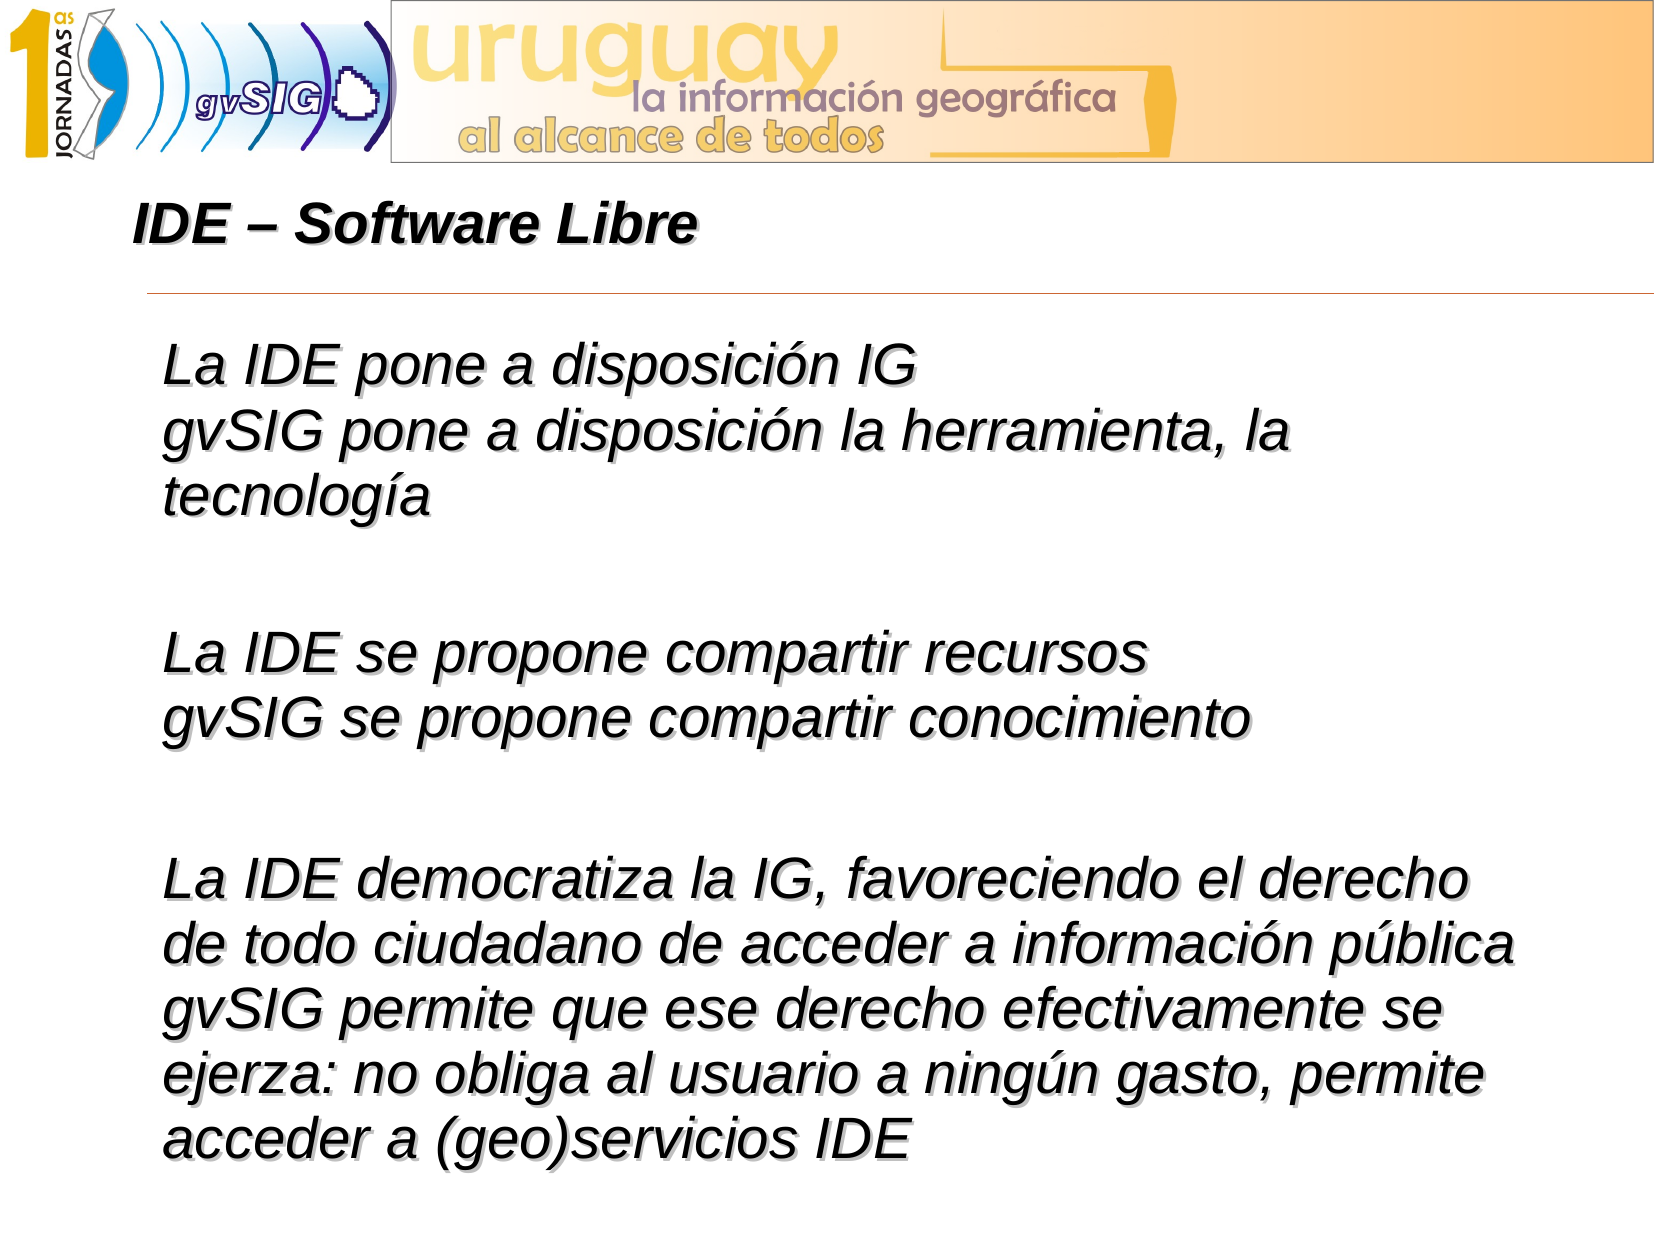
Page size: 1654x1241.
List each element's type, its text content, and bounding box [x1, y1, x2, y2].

picture [0, 6, 1181, 163]
text_box La IDE pone a disposición IG gvSIG pone a disposición la herramienta, la tecnología [147, 324, 1536, 534]
text_box La IDE se propone compartir recursos gvSIG se propone compartir conocimiento [147, 612, 1536, 757]
text_box IDE – Software Libre [118, 183, 975, 273]
text_box La IDE democratiza la IG, favoreciendo el derecho de todo ciudadano de acceder a información pública gvSIG permite que ese derecho efectivamente se ejerza: no obliga al usuario a ningún gasto, permite acceder a (geo)servicios IDE [147, 838, 1536, 1177]
